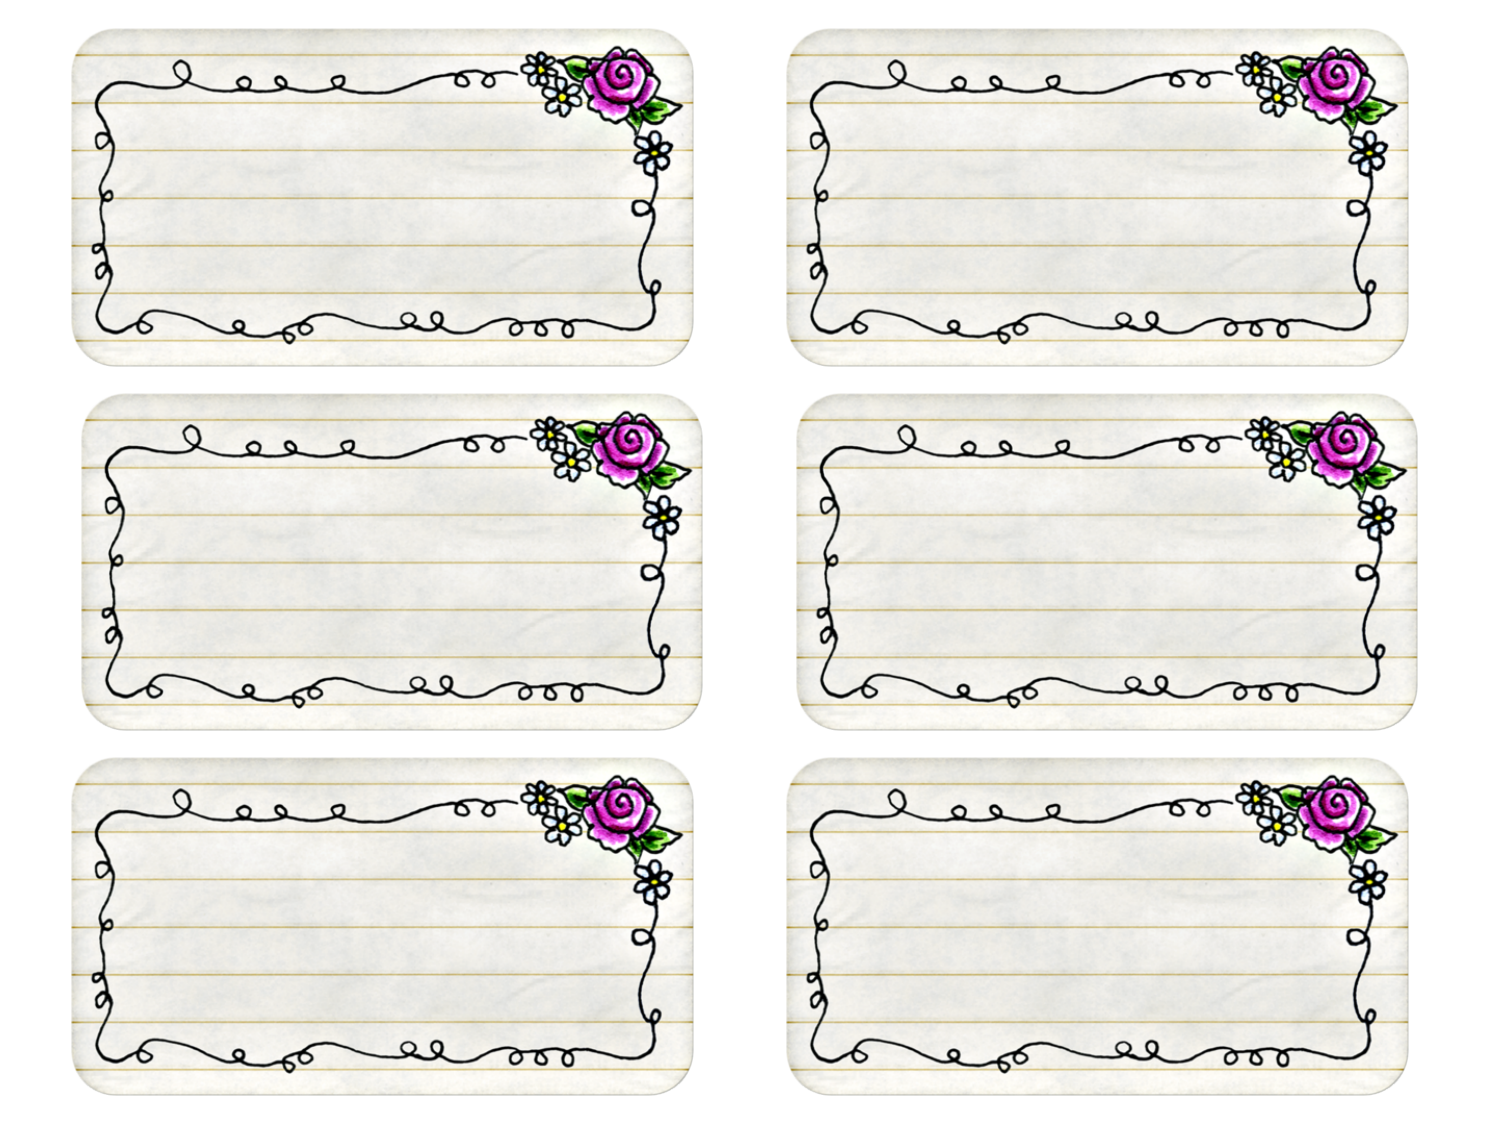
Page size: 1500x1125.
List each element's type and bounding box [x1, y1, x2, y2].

picture [786, 757, 1410, 1097]
picture [71, 757, 695, 1097]
picture [81, 393, 704, 732]
picture [786, 28, 1410, 368]
picture [71, 28, 695, 368]
picture [796, 393, 1419, 732]
